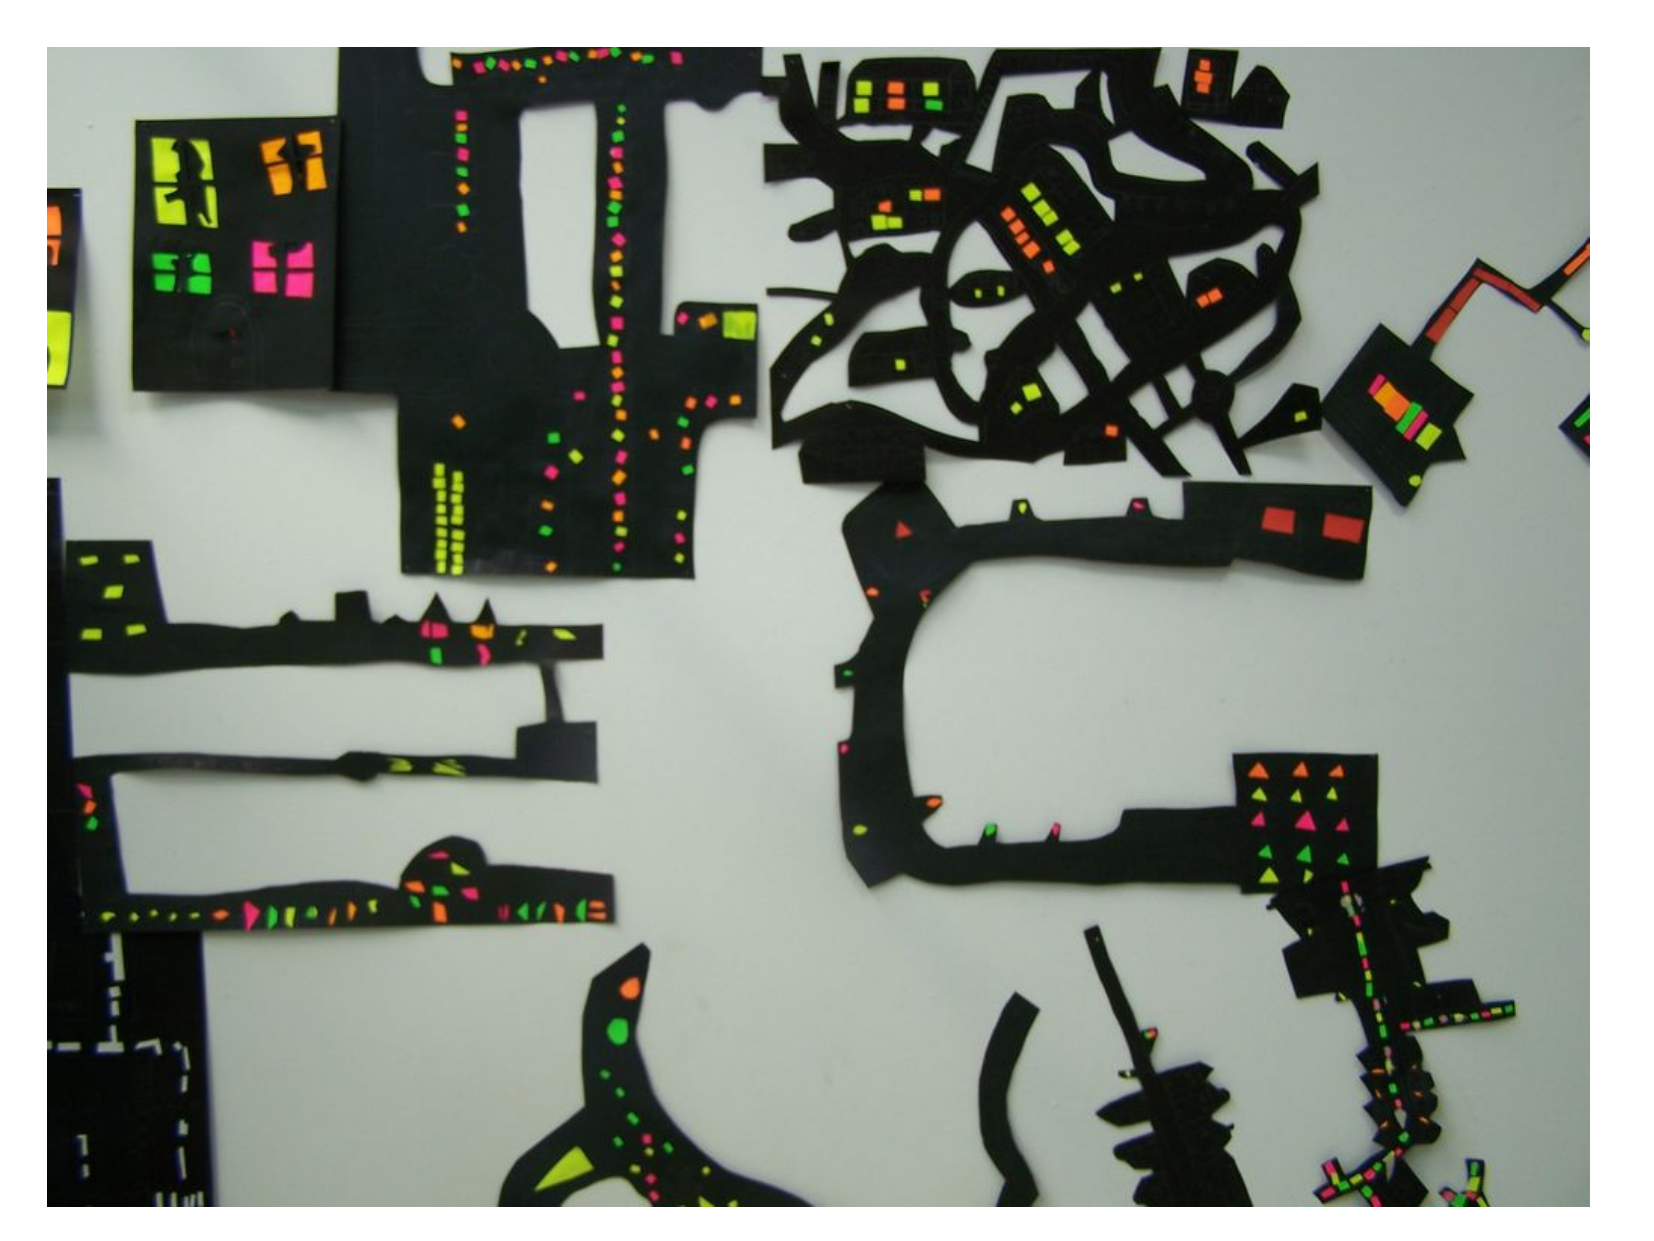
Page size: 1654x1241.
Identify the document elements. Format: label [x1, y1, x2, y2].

picture [47, 47, 1590, 1207]
